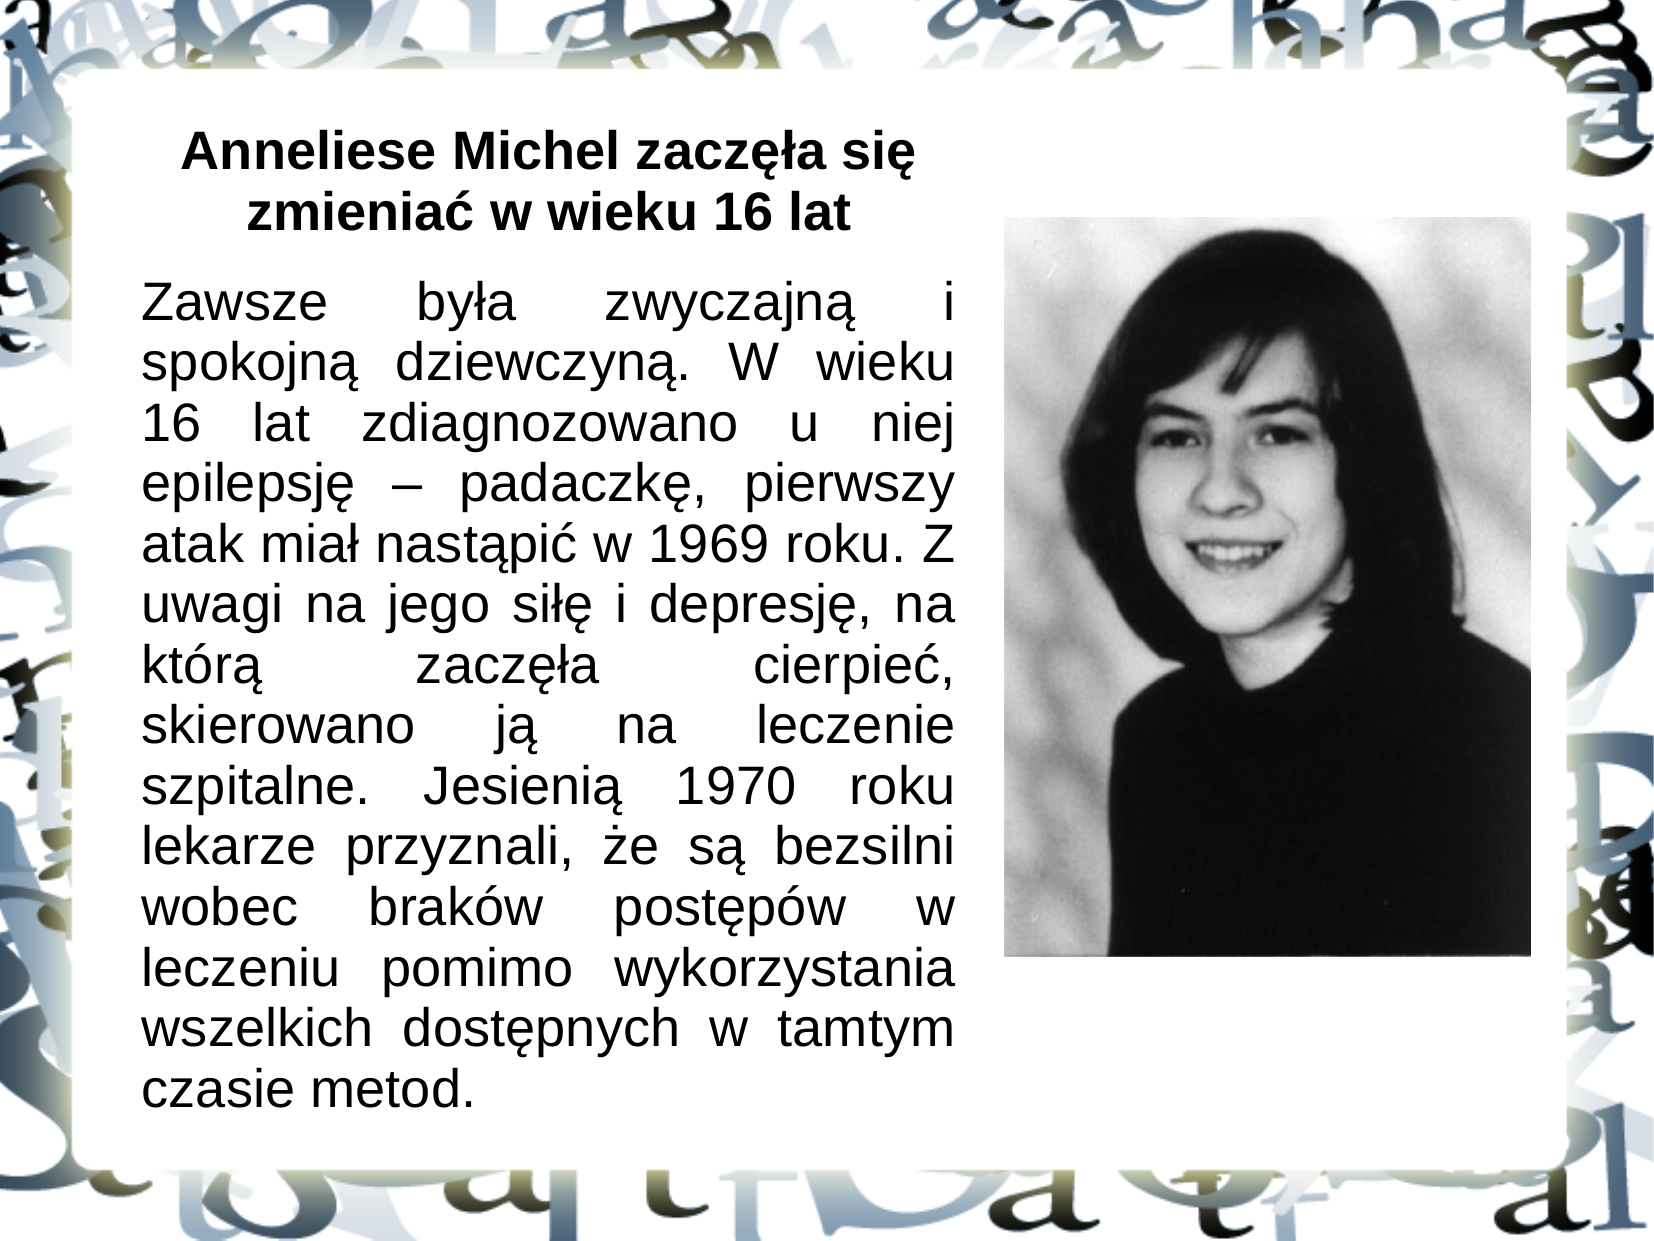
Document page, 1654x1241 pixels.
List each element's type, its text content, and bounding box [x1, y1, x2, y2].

picture [0, 0, 1654, 1241]
list Anneliese Michel zaczęła się zmieniać w wieku 16 lat Zawsze była zwyczajną i spokojną dziewczyną. W wieku 16 lat zdiagnozowano u niej epilepsję – padaczkę, pierwszy atak miał nastąpić w 1969 roku. Z uwagi na jego siłę i depresję, na którą zaczęła cierpieć, skierowano ją na leczenie szpitalne. Jesienią 1970 roku lekarze przyznali, że są bezsilni wobec braków postępów w leczeniu pomimo wykorzystania wszelkich dostępnych w tamtym czasie metod. [70, 120, 957, 1212]
